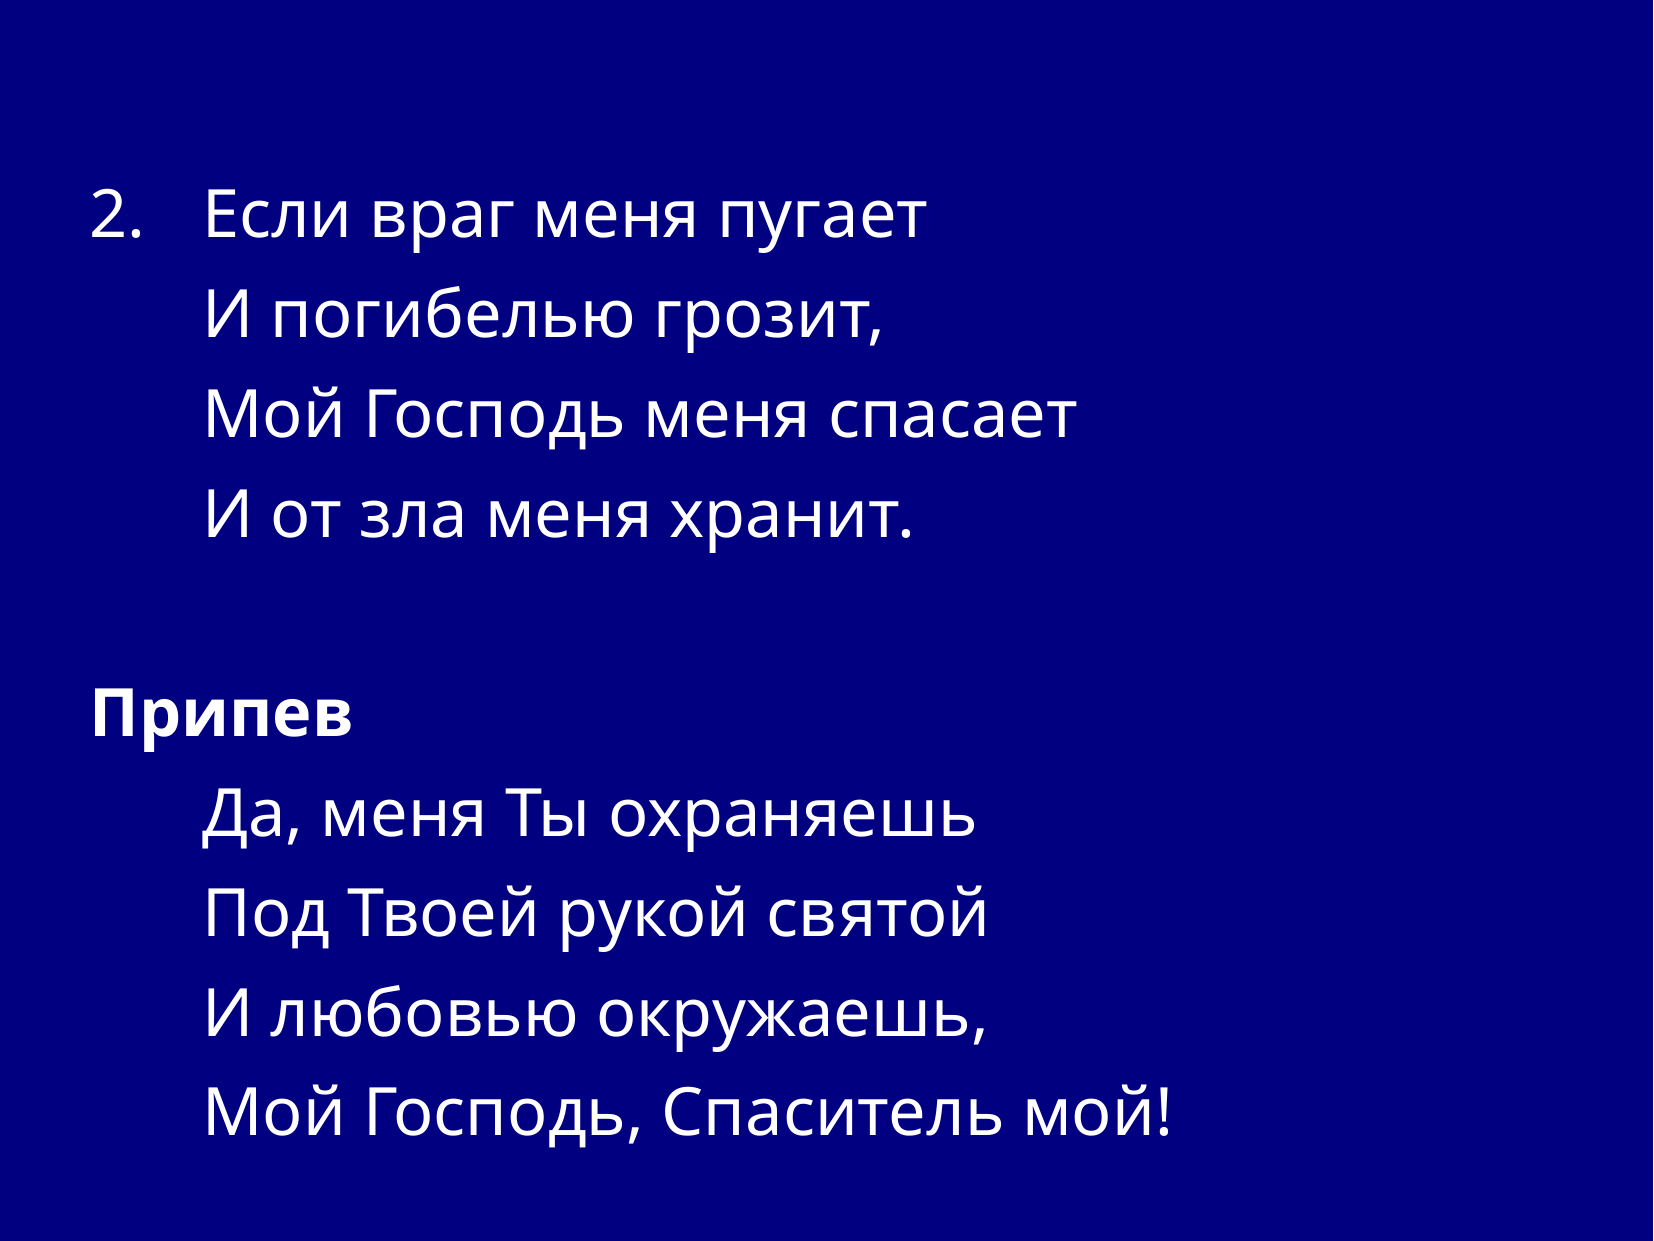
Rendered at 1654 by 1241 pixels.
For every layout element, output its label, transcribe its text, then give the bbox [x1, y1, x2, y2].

text_box 2. Если враг меня пугает И погибелью грозит, Мой Господь меня спасает И от зла меня хранит. Припев Да, меня Ты охраняешь Под Твоей рукой святой И любовью окружаешь, Мой Господь, Спаситель мой! [75, 150, 1576, 1163]
